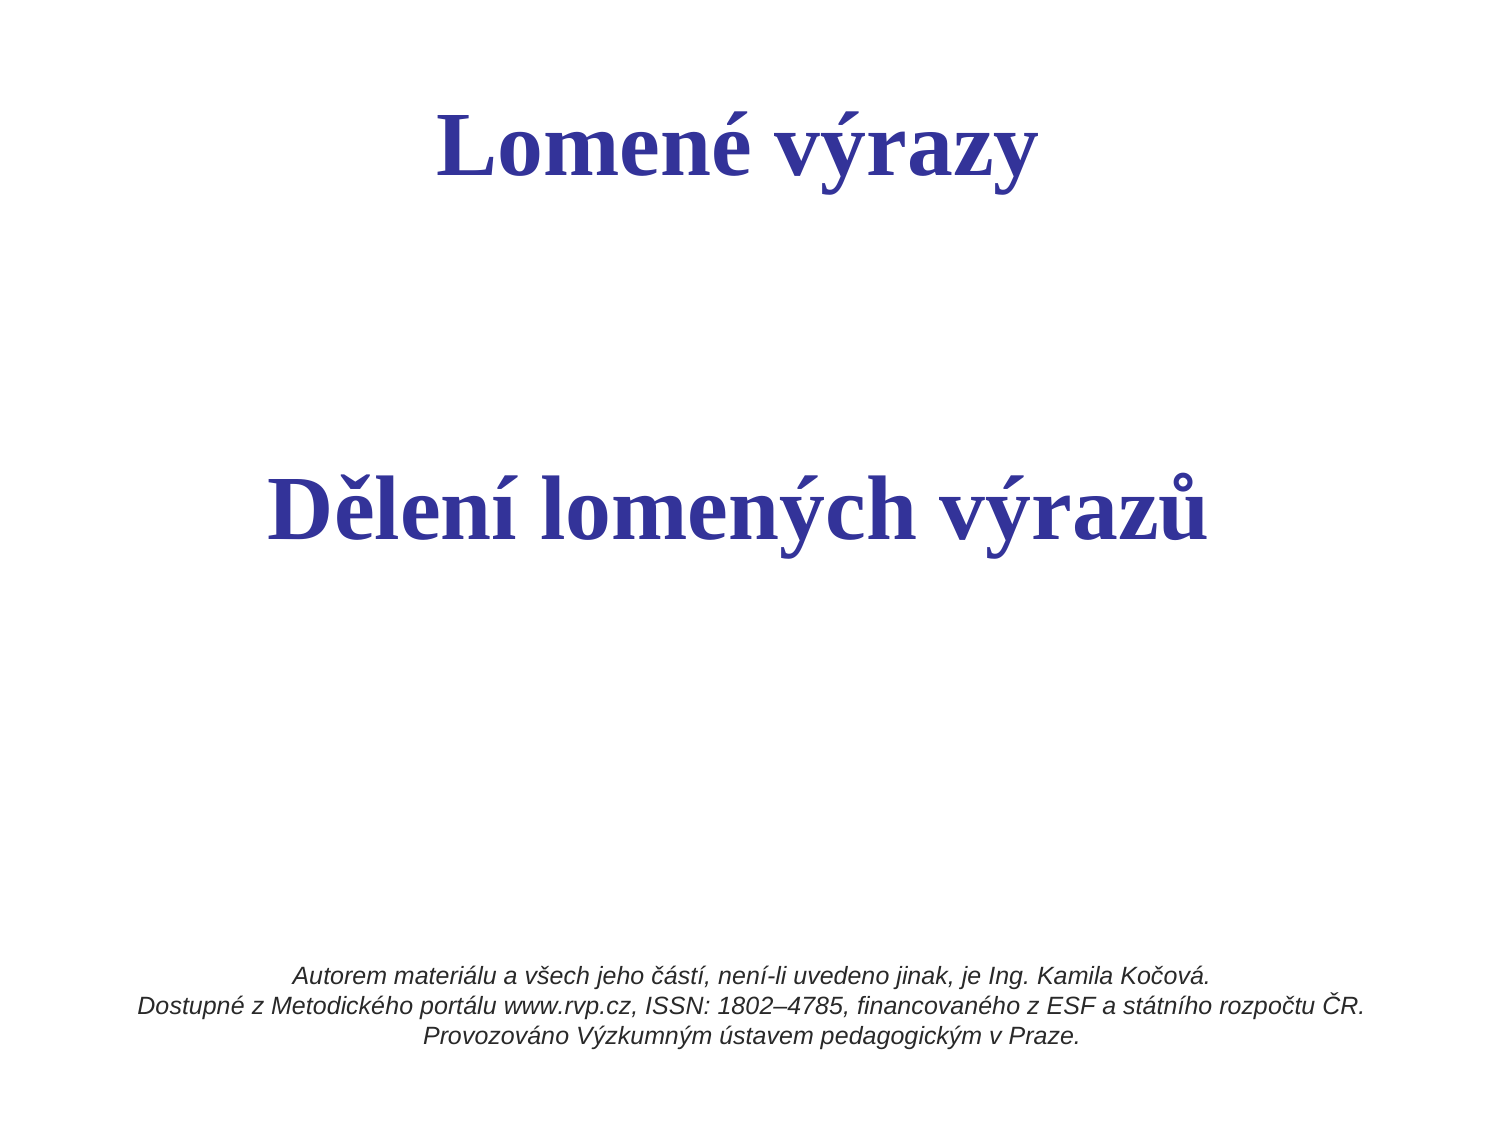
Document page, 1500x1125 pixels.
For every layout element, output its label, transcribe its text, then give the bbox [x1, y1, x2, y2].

title Lomené výrazy [75, 45, 1426, 233]
text_box Autorem materiálu a všech jeho částí, není-li uvedeno jinak, je Ing. Kamila Kočová. Dostupné z Metodického portálu www.rvp.cz, ISSN: 1802–4785, financovaného z ESF a státního rozpočtu ČR. Provozováno Výzkumným ústavem pedagogickým v Praze. [122, 951, 1384, 1057]
text_box Dělení lomených výrazů [64, 408, 1415, 597]
